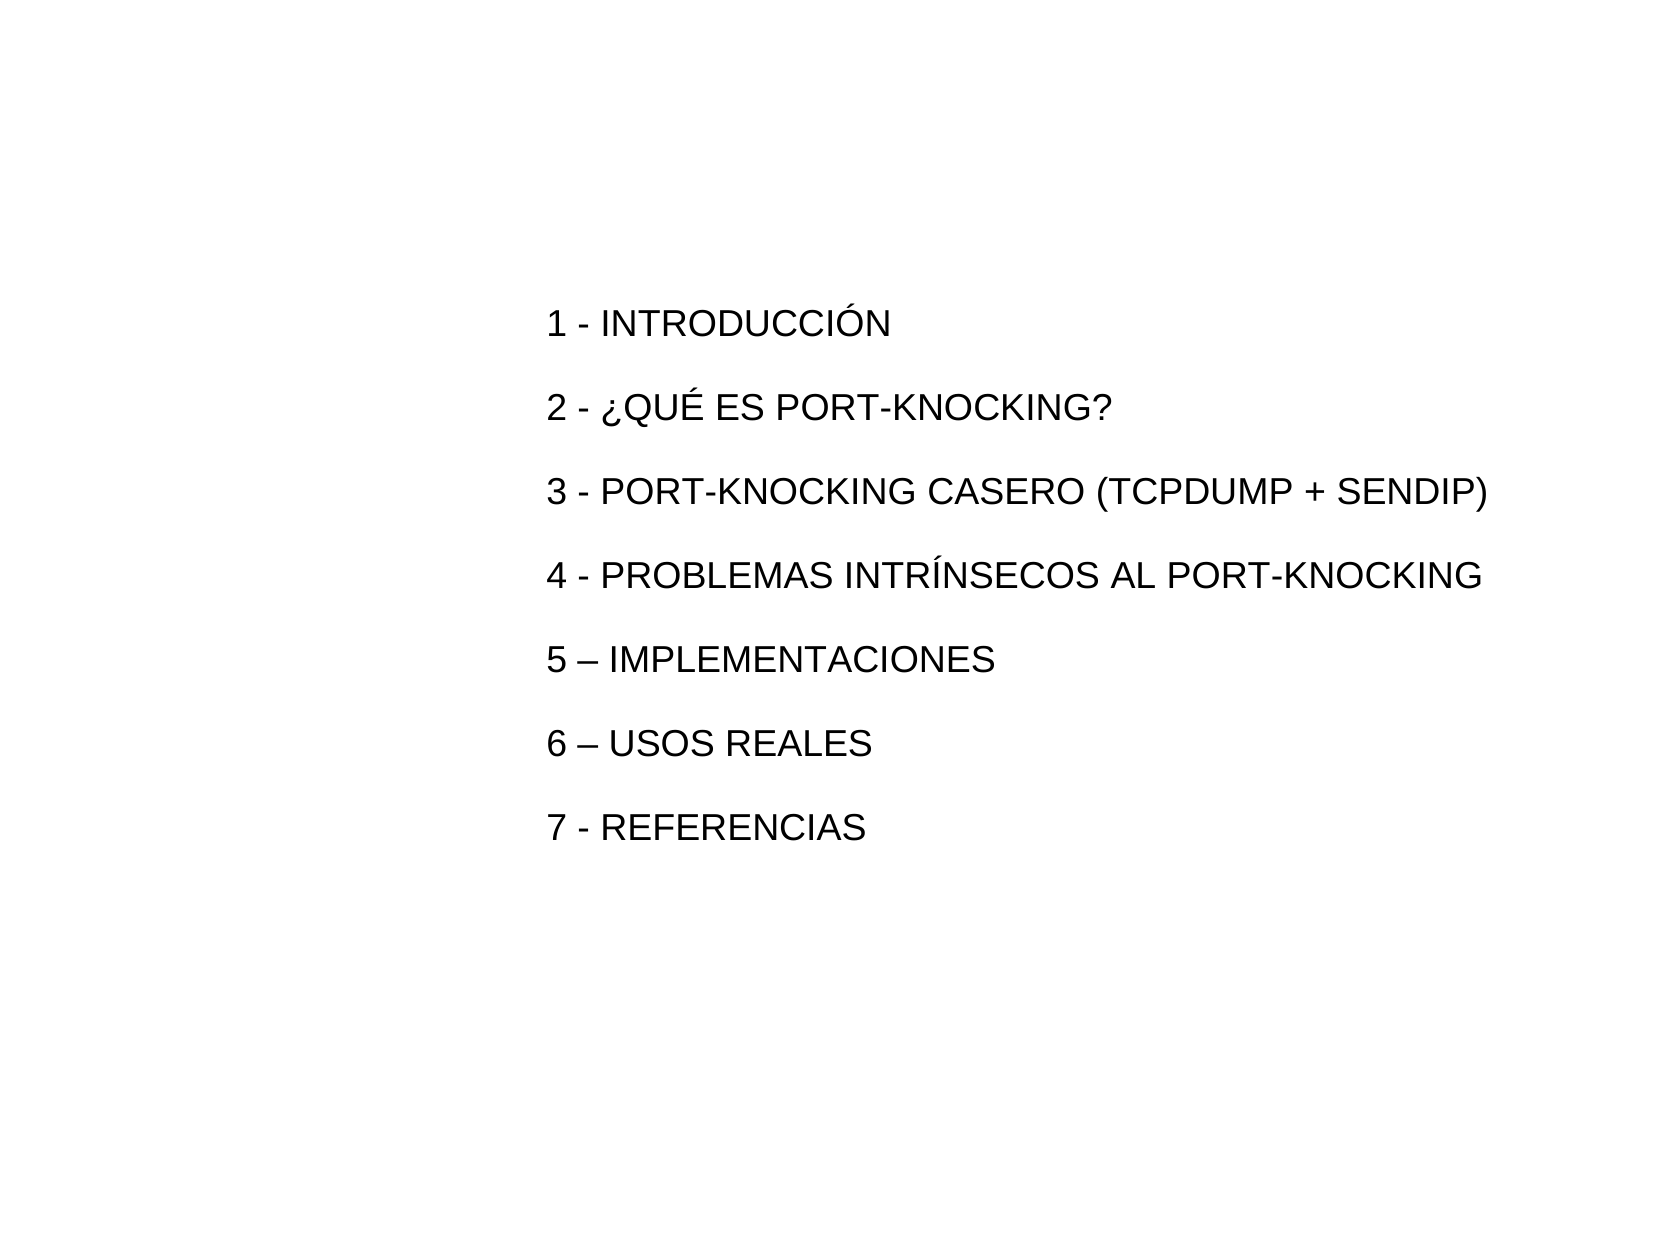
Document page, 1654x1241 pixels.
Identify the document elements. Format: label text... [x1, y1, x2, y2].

text_box 1 - INTRODUCCIÓN 2 - ¿QUÉ ES PORT-KNOCKING? 3 - PORT-KNOCKING CASERO (TCPDUMP + SENDIP) 4 - PROBLEMAS INTRÍNSECOS AL PORT-KNOCKING 5 – IMPLEMENTACIONES 6 – USOS REALES 7 - REFERENCIAS [531, 295, 1654, 1106]
